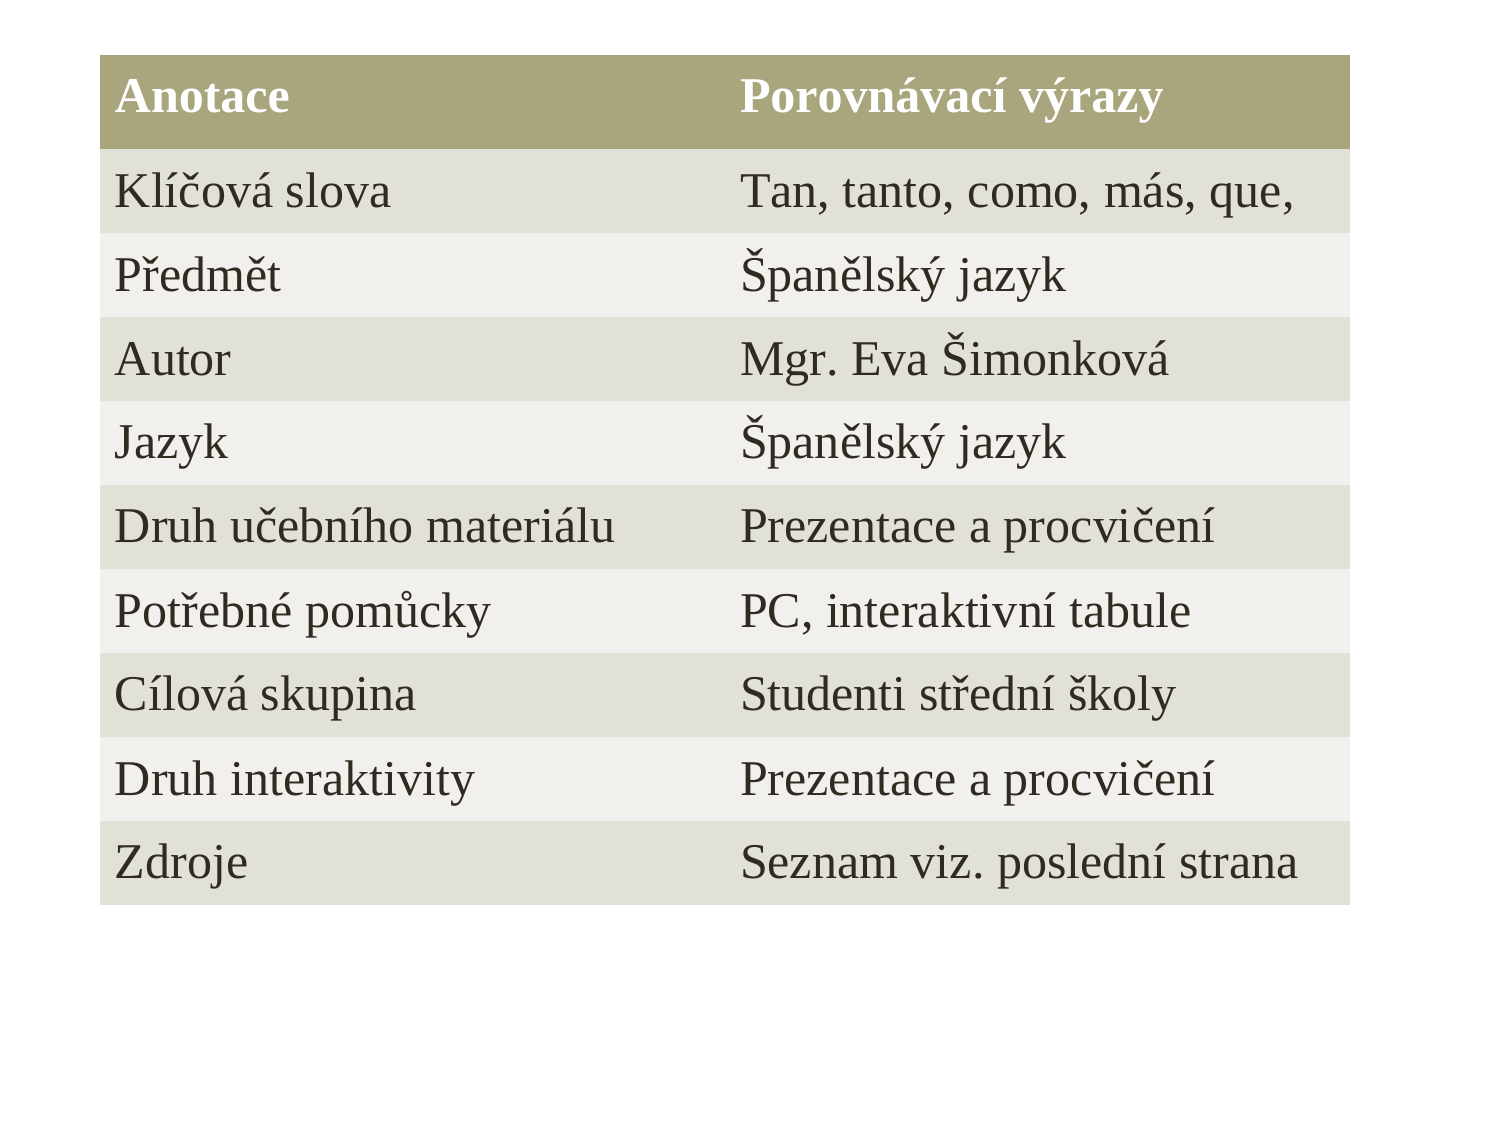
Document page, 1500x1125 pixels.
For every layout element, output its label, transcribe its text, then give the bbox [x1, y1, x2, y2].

table_header Porovnávací výrazy [725, 55, 1350, 149]
table_cell Španělský jazyk [725, 401, 1350, 485]
table_cell PC, interaktivní tabule [725, 569, 1350, 653]
table_cell Seznam viz. poslední strana [725, 821, 1350, 905]
table_cell Klíčová slova [100, 149, 725, 233]
table_cell Studenti střední školy [725, 653, 1350, 737]
table_cell Zdroje [100, 821, 725, 905]
table_cell Předmět [100, 233, 725, 317]
table_cell Prezentace a procvičení [725, 485, 1350, 569]
table_header Anotace [100, 55, 725, 149]
table_cell Mgr. Eva Šimonková [725, 317, 1350, 401]
table_cell Druh interaktivity [100, 737, 725, 821]
table_cell Autor [100, 317, 725, 401]
table_cell Prezentace a procvičení [725, 737, 1350, 821]
table_cell Tan, tanto, como, más, que, [725, 149, 1350, 233]
table_cell Španělský jazyk [725, 233, 1350, 317]
table_cell Cílová skupina [100, 653, 725, 737]
table_cell Druh učebního materiálu [100, 485, 725, 569]
table_cell Jazyk [100, 401, 725, 485]
table_cell Potřebné pomůcky [100, 569, 725, 653]
